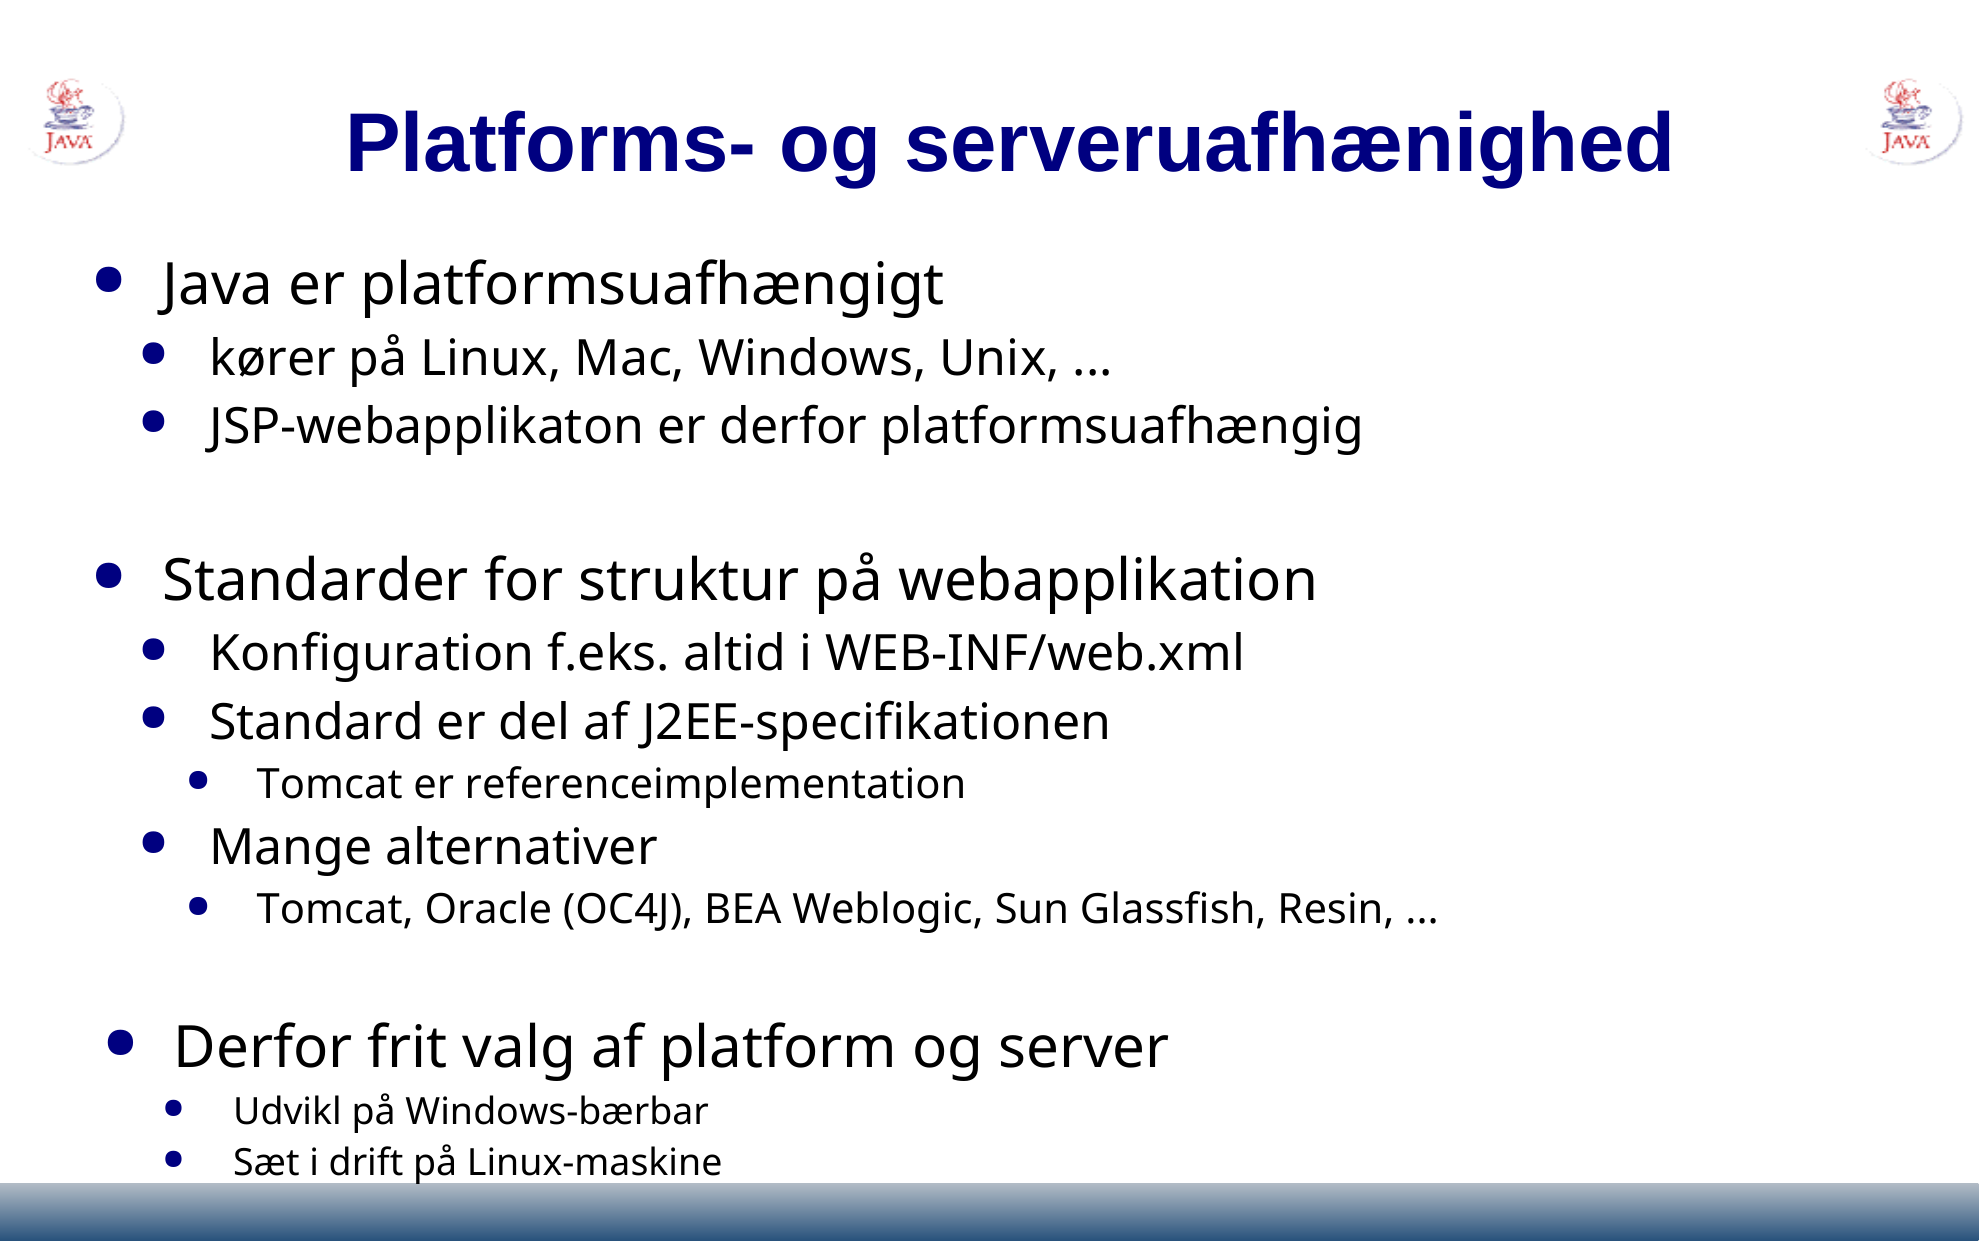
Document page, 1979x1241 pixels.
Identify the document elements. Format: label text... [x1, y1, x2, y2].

title Platforms- og serveruafhænighed [186, 0, 1835, 242]
picture [12, 71, 130, 169]
list Java er platformsuafhængigt kører på Linux, Mac, Windows, Unix, ... JSP-webapplikaton er derfor platformsuafhængig Standarder for struktur på webapplikation Konfiguration f.eks. altid i WEB-INF/web.xml Standard er del af J2EE-specifikationen Tomcat er referenceimplementation Mange alternativer Tomcat, Oracle (OC4J), BEA Weblogic, Sun Glassfish, Resin, ... Derfor frit valg af platform og server Udvikl på Windows-bærbar Sæt i drift på Linux-maskine [79, 242, 1900, 1185]
picture [1849, 71, 1968, 169]
